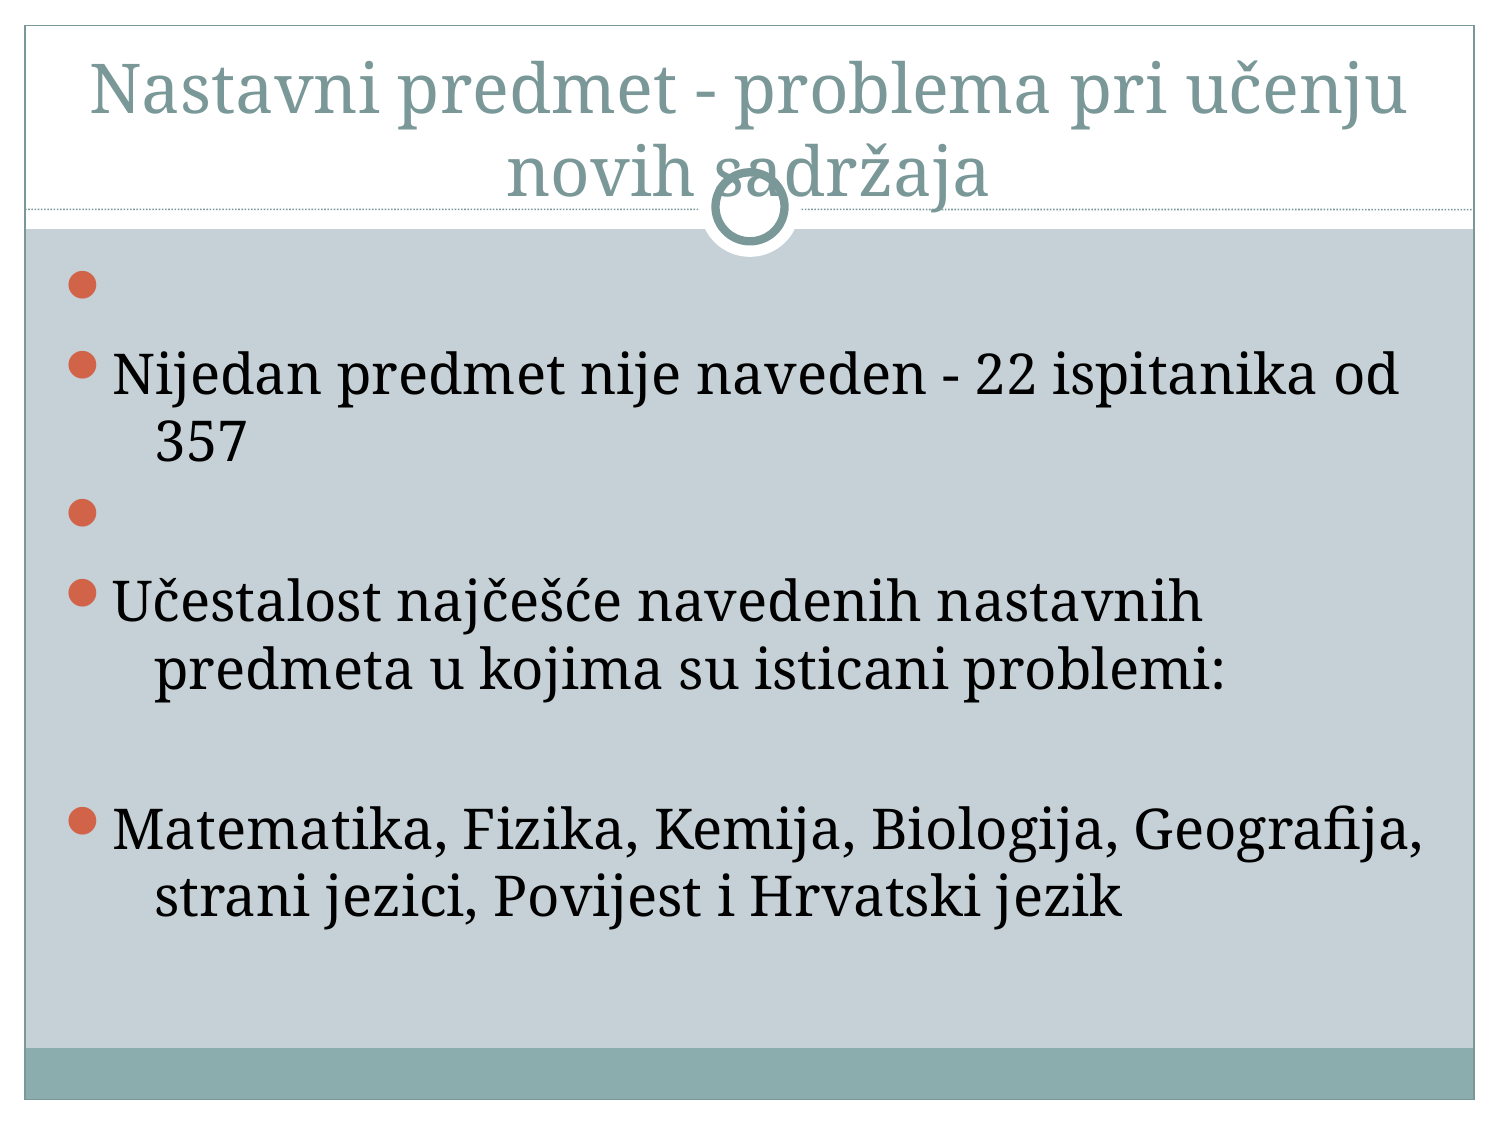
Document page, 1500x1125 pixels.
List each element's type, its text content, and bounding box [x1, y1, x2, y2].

title Nastavni predmet - problema pri učenju novih sadržaja [49, 37, 1450, 189]
list Nijedan predmet nije naveden - 22 ispitanika od 357 Učestalost najčešće navedenih nastavnih predmeta u kojima su isticani problemi: Matematika, Fizika, Kemija, Biologija, Geografija, strani jezici, Povijest i Hrvatski jezik [49, 250, 1445, 1001]
